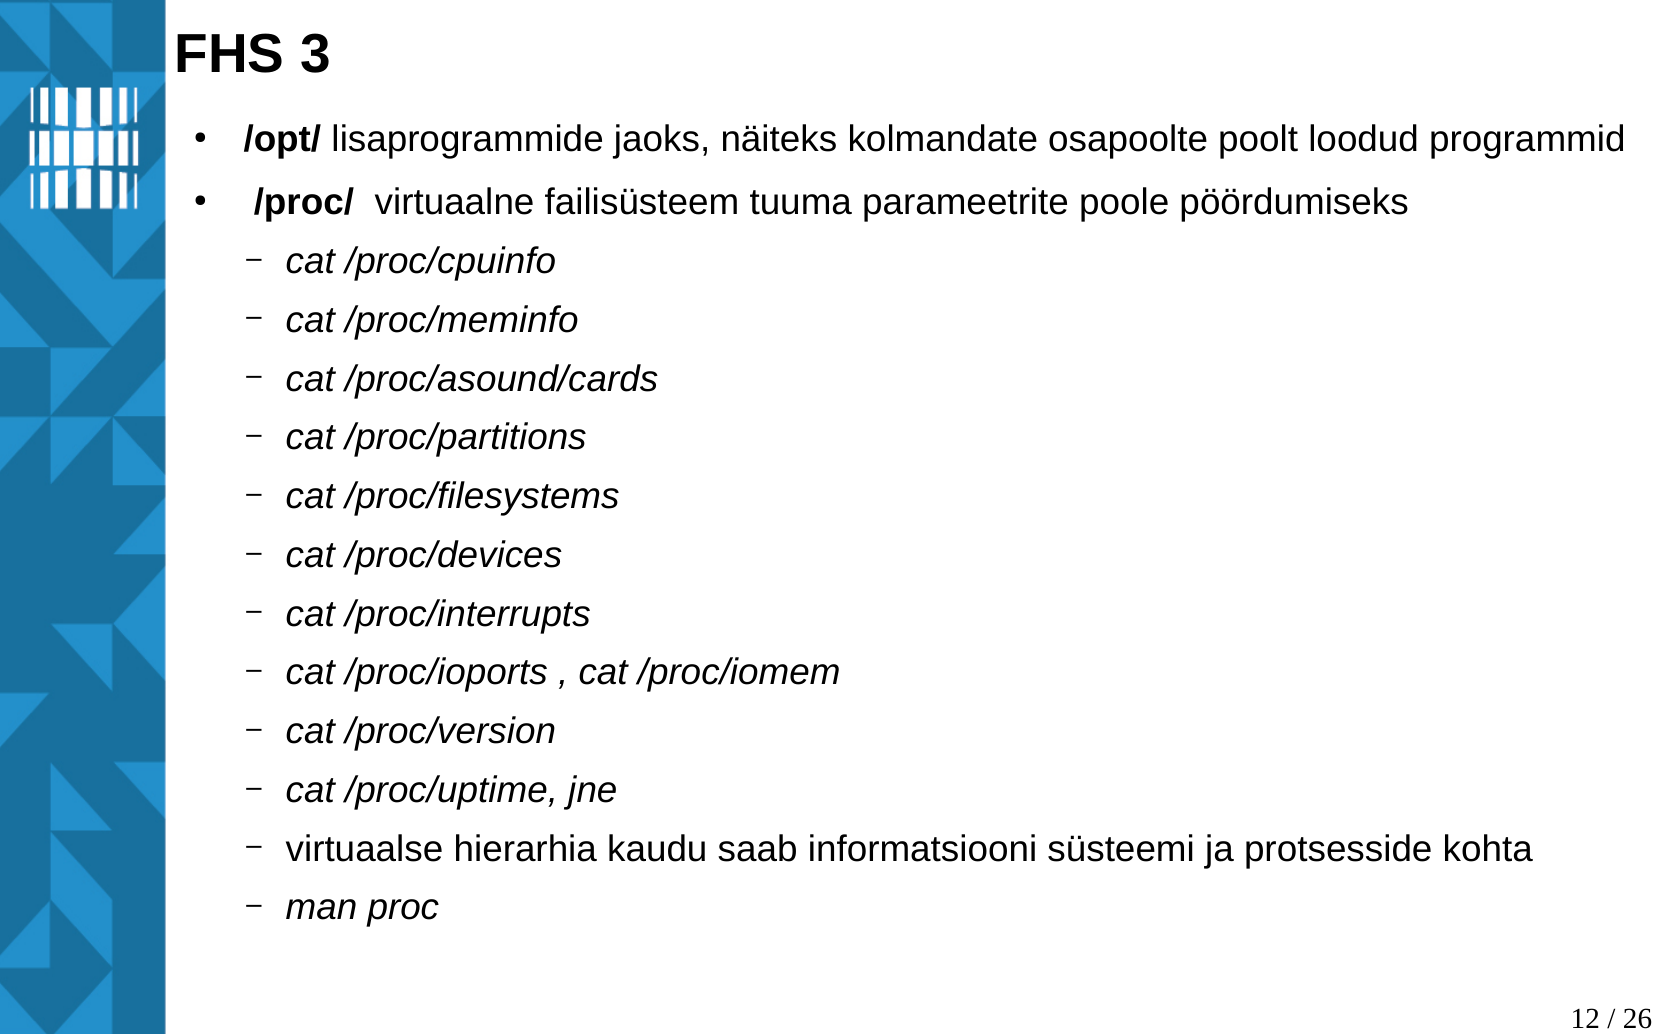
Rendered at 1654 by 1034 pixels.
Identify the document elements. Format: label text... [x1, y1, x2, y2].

list /opt/ lisaprogrammide jaoks, näiteks kolmandate osapoolte poolt loodud programmid /proc/ virtuaalne failisüsteem tuuma parameetrite poole pöördumiseks cat /proc/cpuinfo cat /proc/meminfo cat /proc/asound/cards cat /proc/partitions cat /proc/filesystems cat /proc/devices cat /proc/interrupts cat /proc/ioports , cat /proc/iomem cat /proc/version cat /proc/uptime, jne virtuaalse hierarhia kaudu saab informatsiooni süsteemi ja protsesside kohta man proc [180, 118, 1636, 975]
title FHS 3 [175, 1, 1577, 105]
